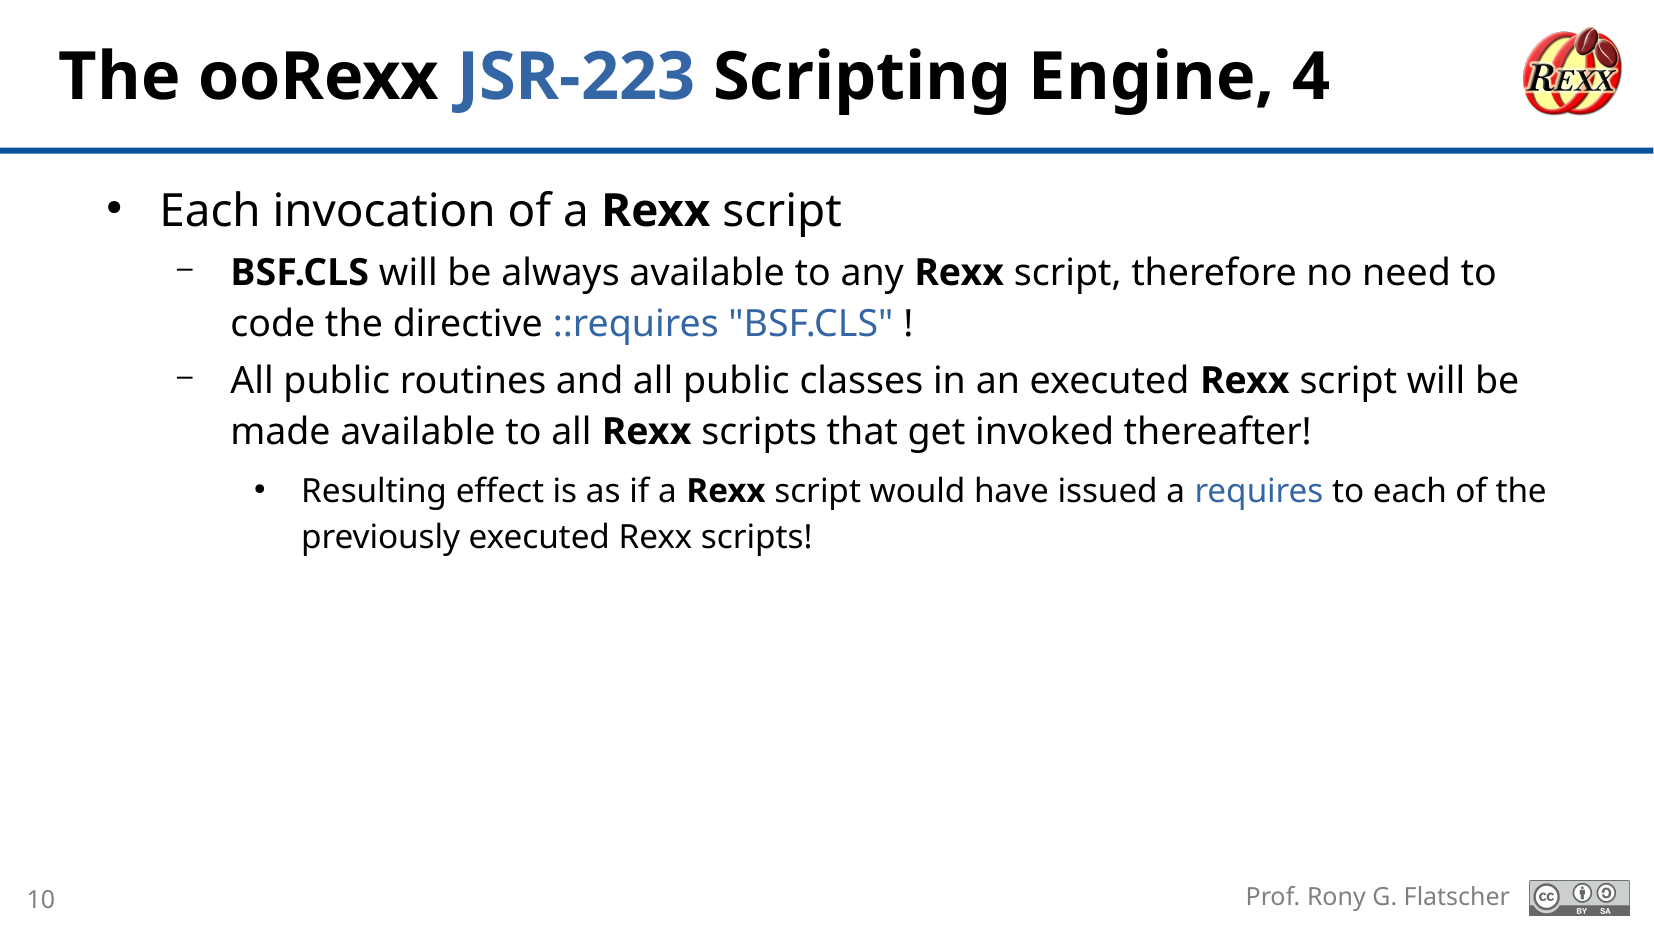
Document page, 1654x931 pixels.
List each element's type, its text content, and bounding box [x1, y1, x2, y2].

title The ooRexx JSR-223 Scripting Engine, 4 [0, 0, 1625, 148]
list Each invocation of a Rexx script BSF.CLS will be always available to any Rexx script, therefore no need to code the directive ::requires "BSF.CLS" ! All public routines and all public classes in an executed Rexx script will be made available to all Rexx scripts that get invoked thereafter! Resulting effect is as if a Rexx script would have issued a requires to each of the previously executed Rexx scripts! [88, 177, 1577, 857]
